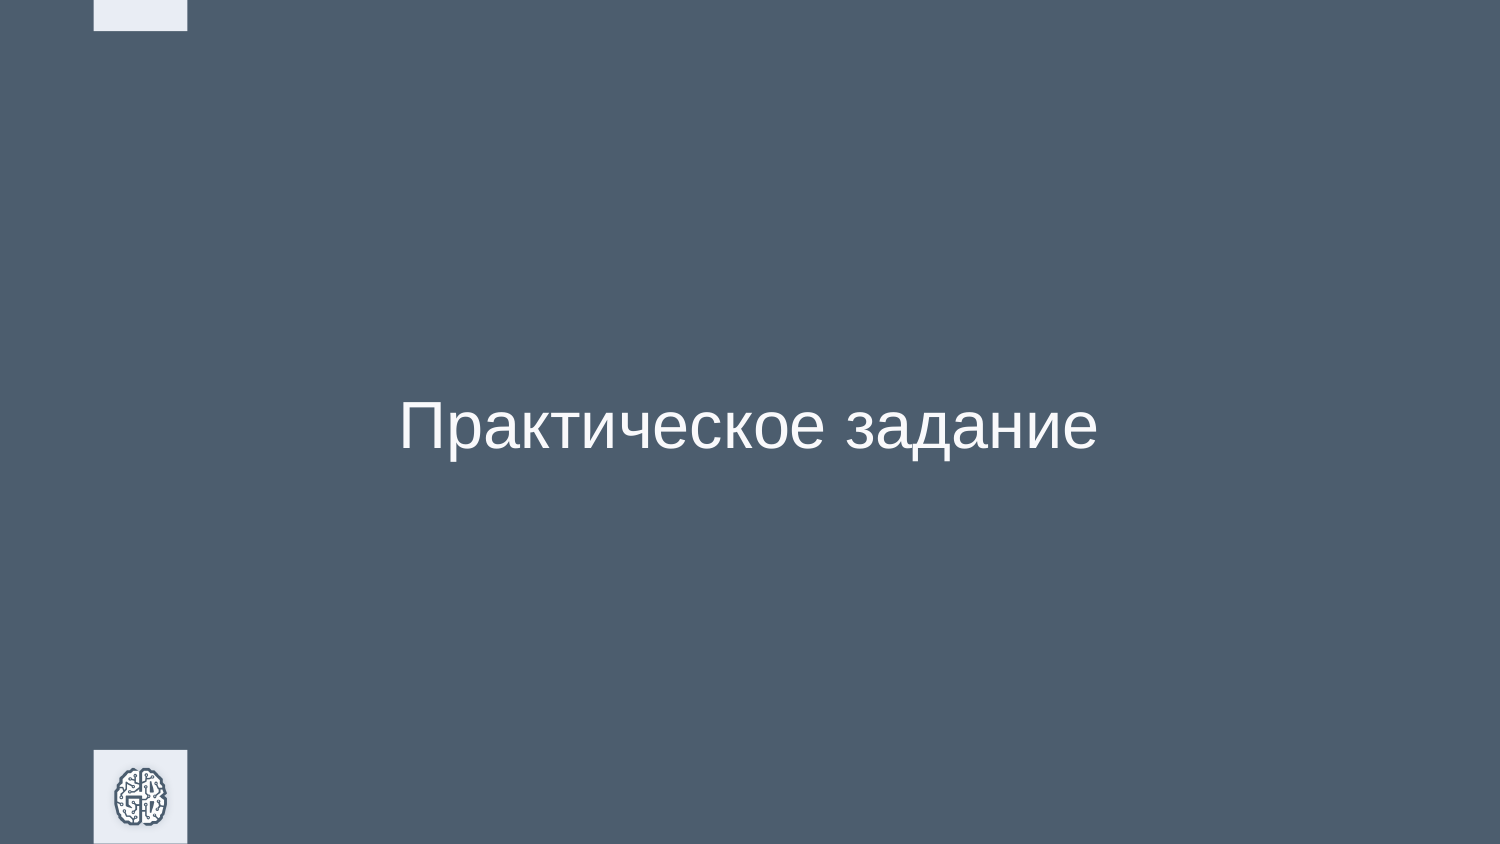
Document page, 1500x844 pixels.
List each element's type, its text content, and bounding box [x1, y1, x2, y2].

picture [106, 760, 175, 834]
text_box Практическое задание [187, 93, 1312, 750]
